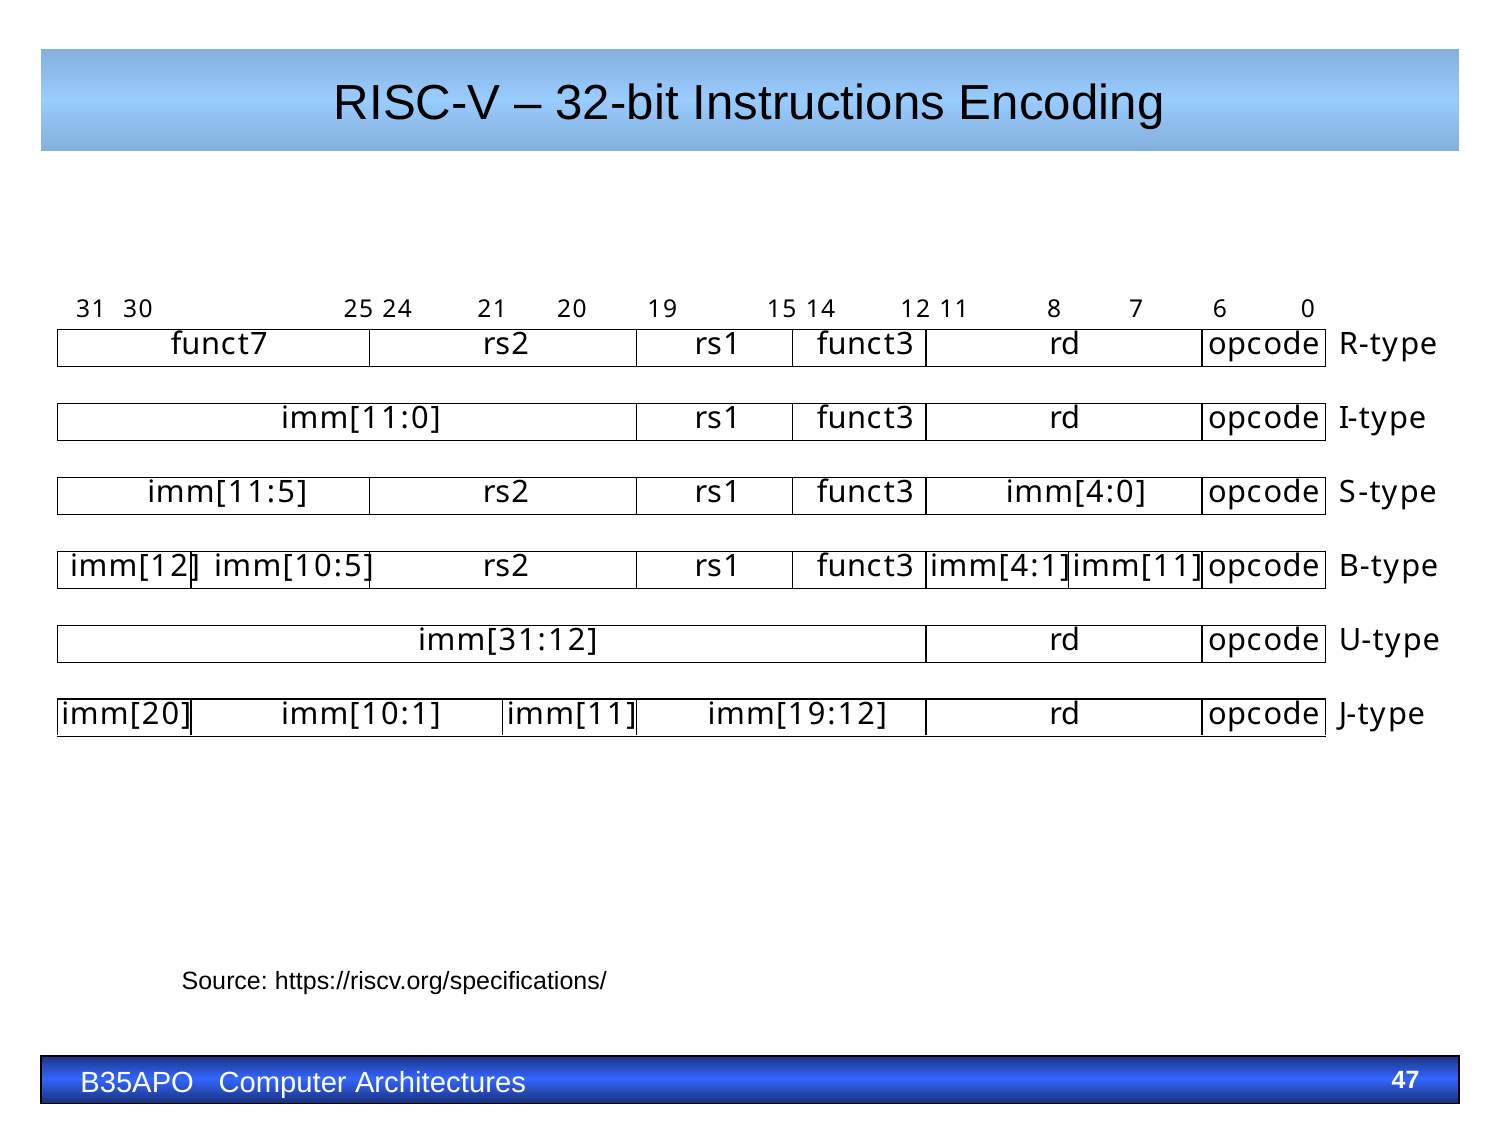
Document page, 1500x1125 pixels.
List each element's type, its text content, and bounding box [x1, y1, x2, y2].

chart [19, 273, 1446, 765]
text_box Source: https://riscv.org/specifications/ [166, 959, 623, 1002]
title RISC-V – 32-bit Instructions Encoding [41, 49, 1459, 151]
